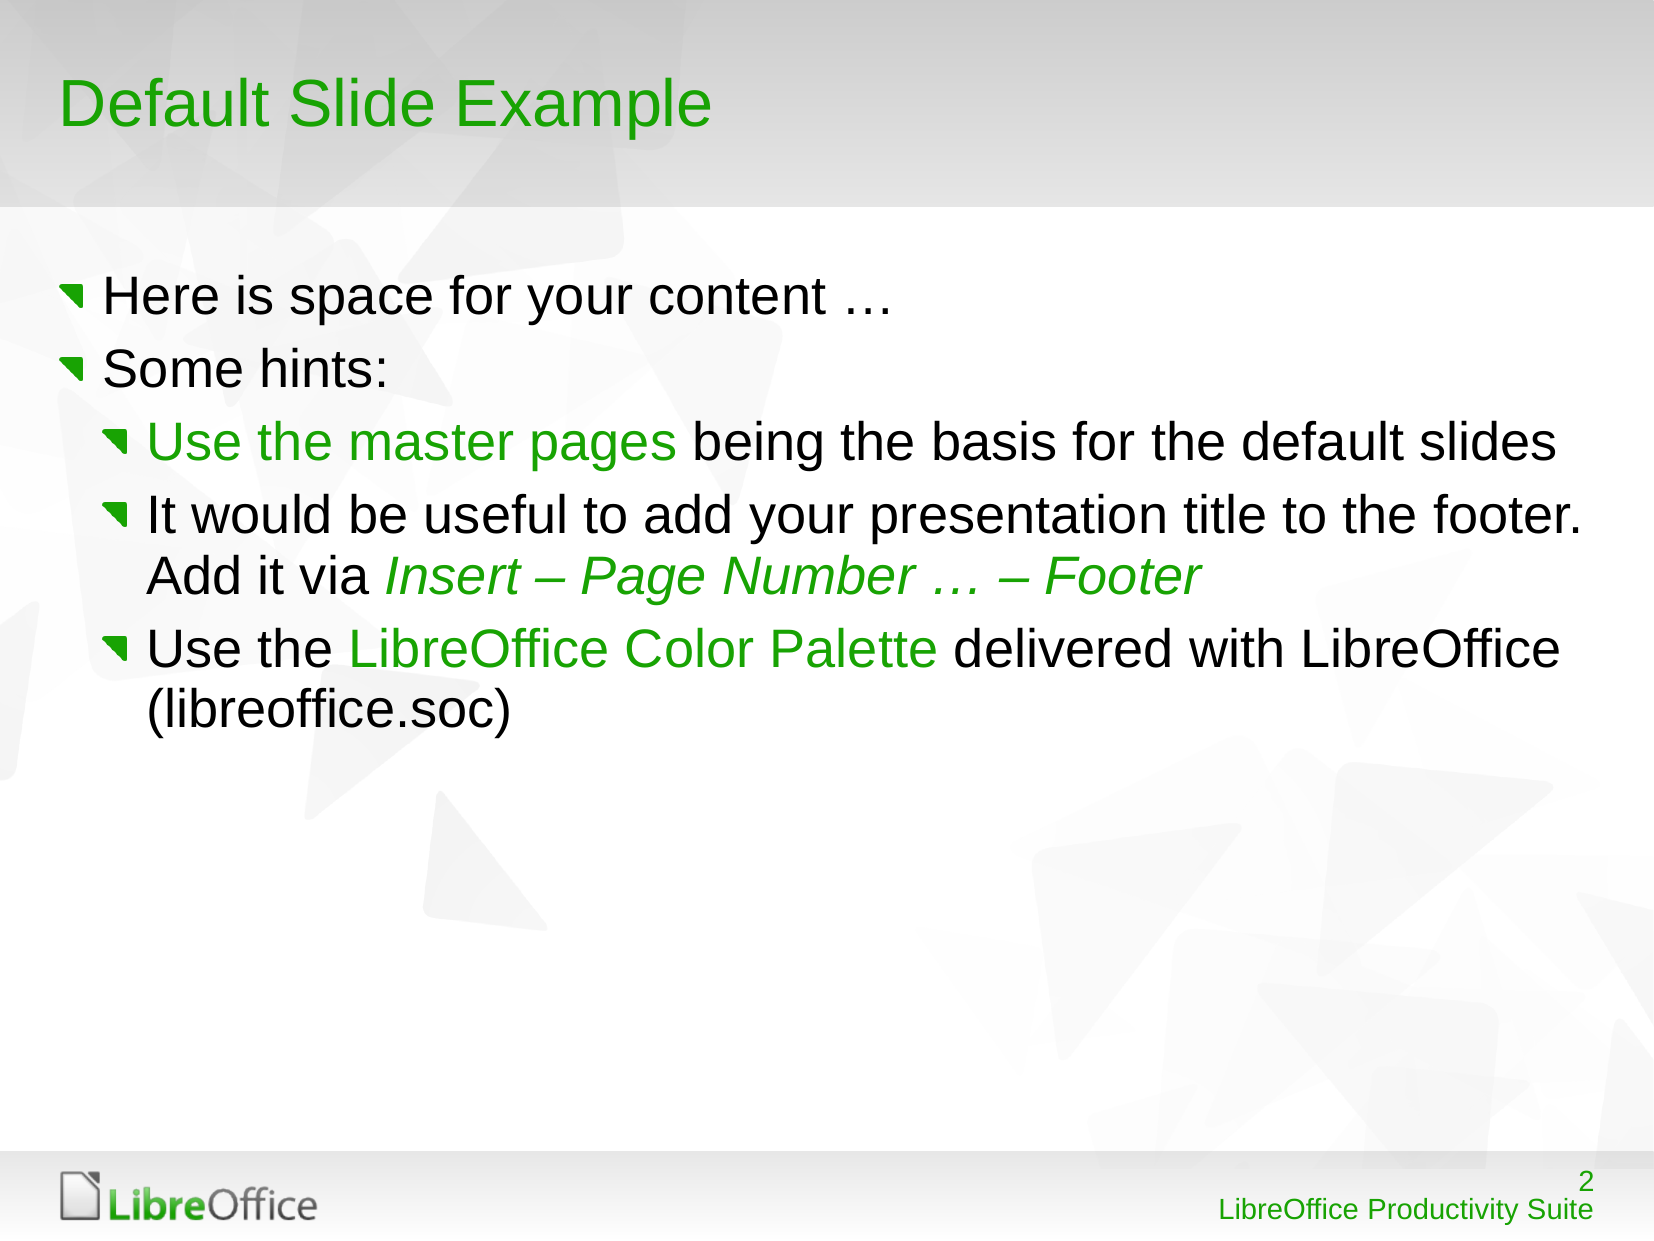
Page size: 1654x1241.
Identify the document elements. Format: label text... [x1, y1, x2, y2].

list Here is space for your content … Some hints: Use the master pages being the basis for the default slides It would be useful to add your presentation title to the footer. Add it via Insert – Page Number … – Footer Use the LibreOffice Color Palette delivered with LibreOffice (libreoffice.soc) [59, 265, 1595, 1114]
picture [41, 1152, 337, 1240]
title Default Slide Example [59, 29, 1595, 178]
picture [915, 548, 1654, 1169]
picture [0, 0, 783, 931]
